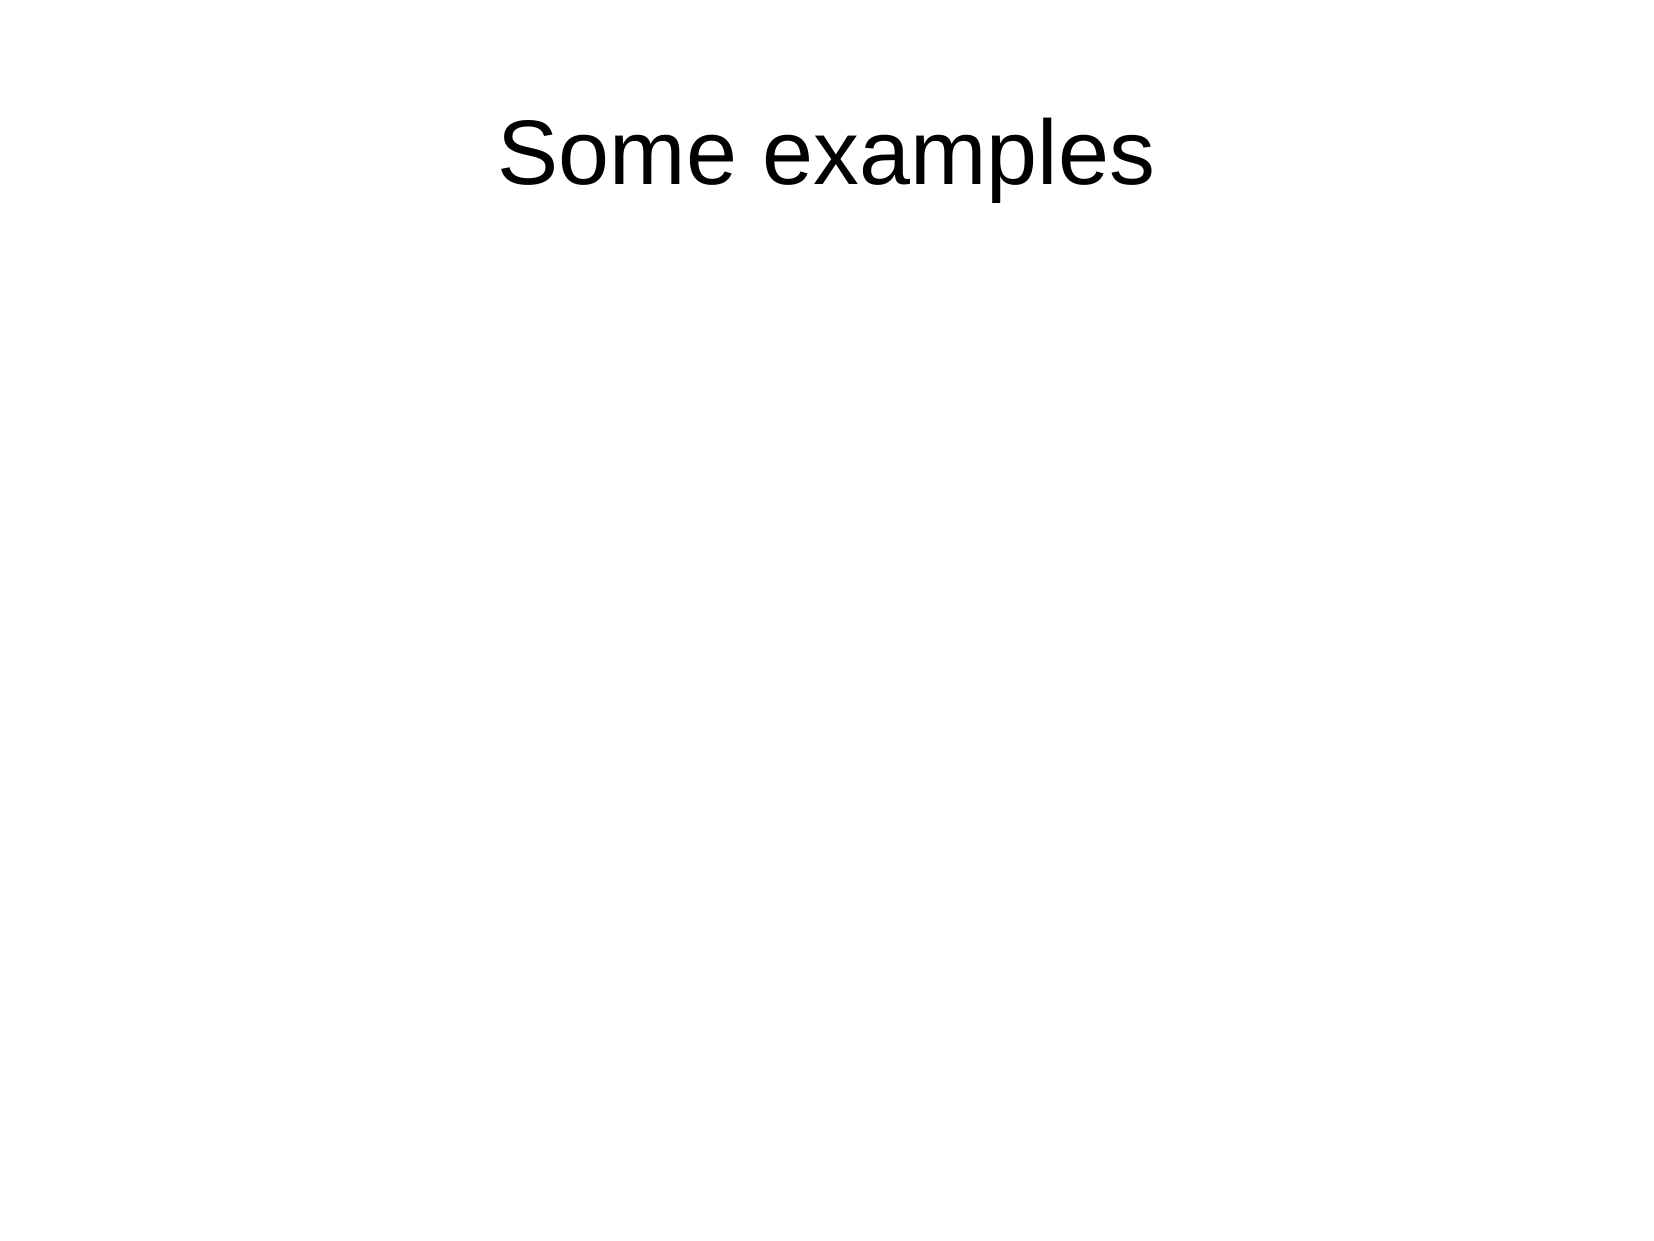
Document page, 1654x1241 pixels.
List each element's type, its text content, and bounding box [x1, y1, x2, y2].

title Some examples [82, 49, 1571, 257]
